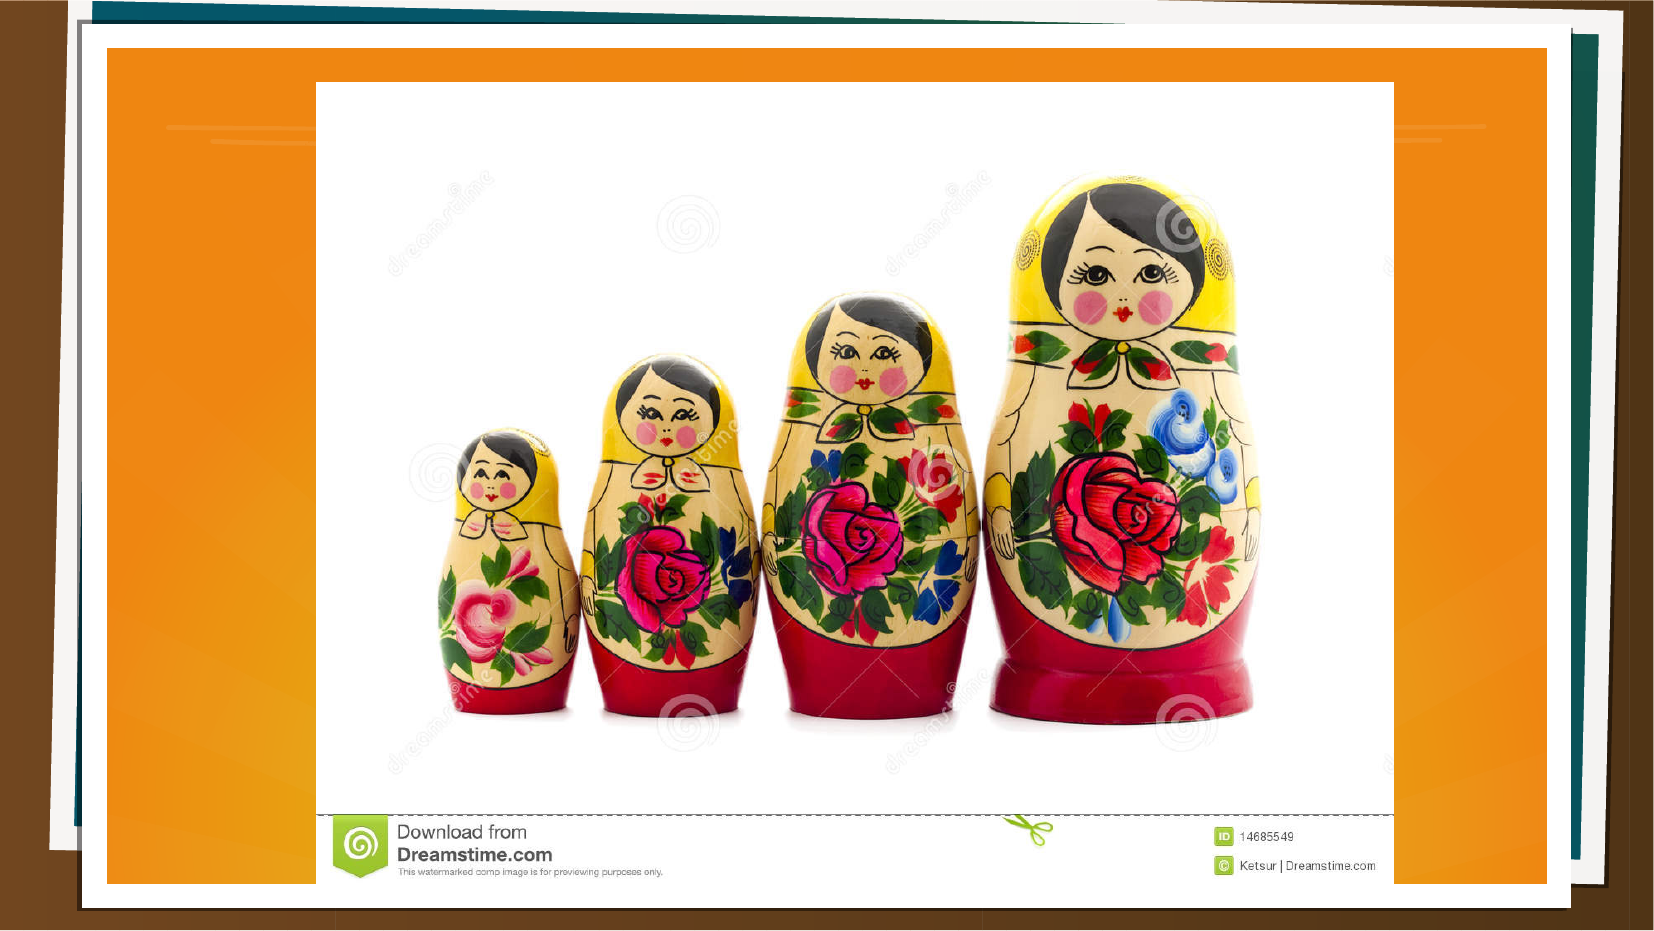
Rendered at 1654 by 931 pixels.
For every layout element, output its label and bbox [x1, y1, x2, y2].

picture [316, 82, 1394, 888]
